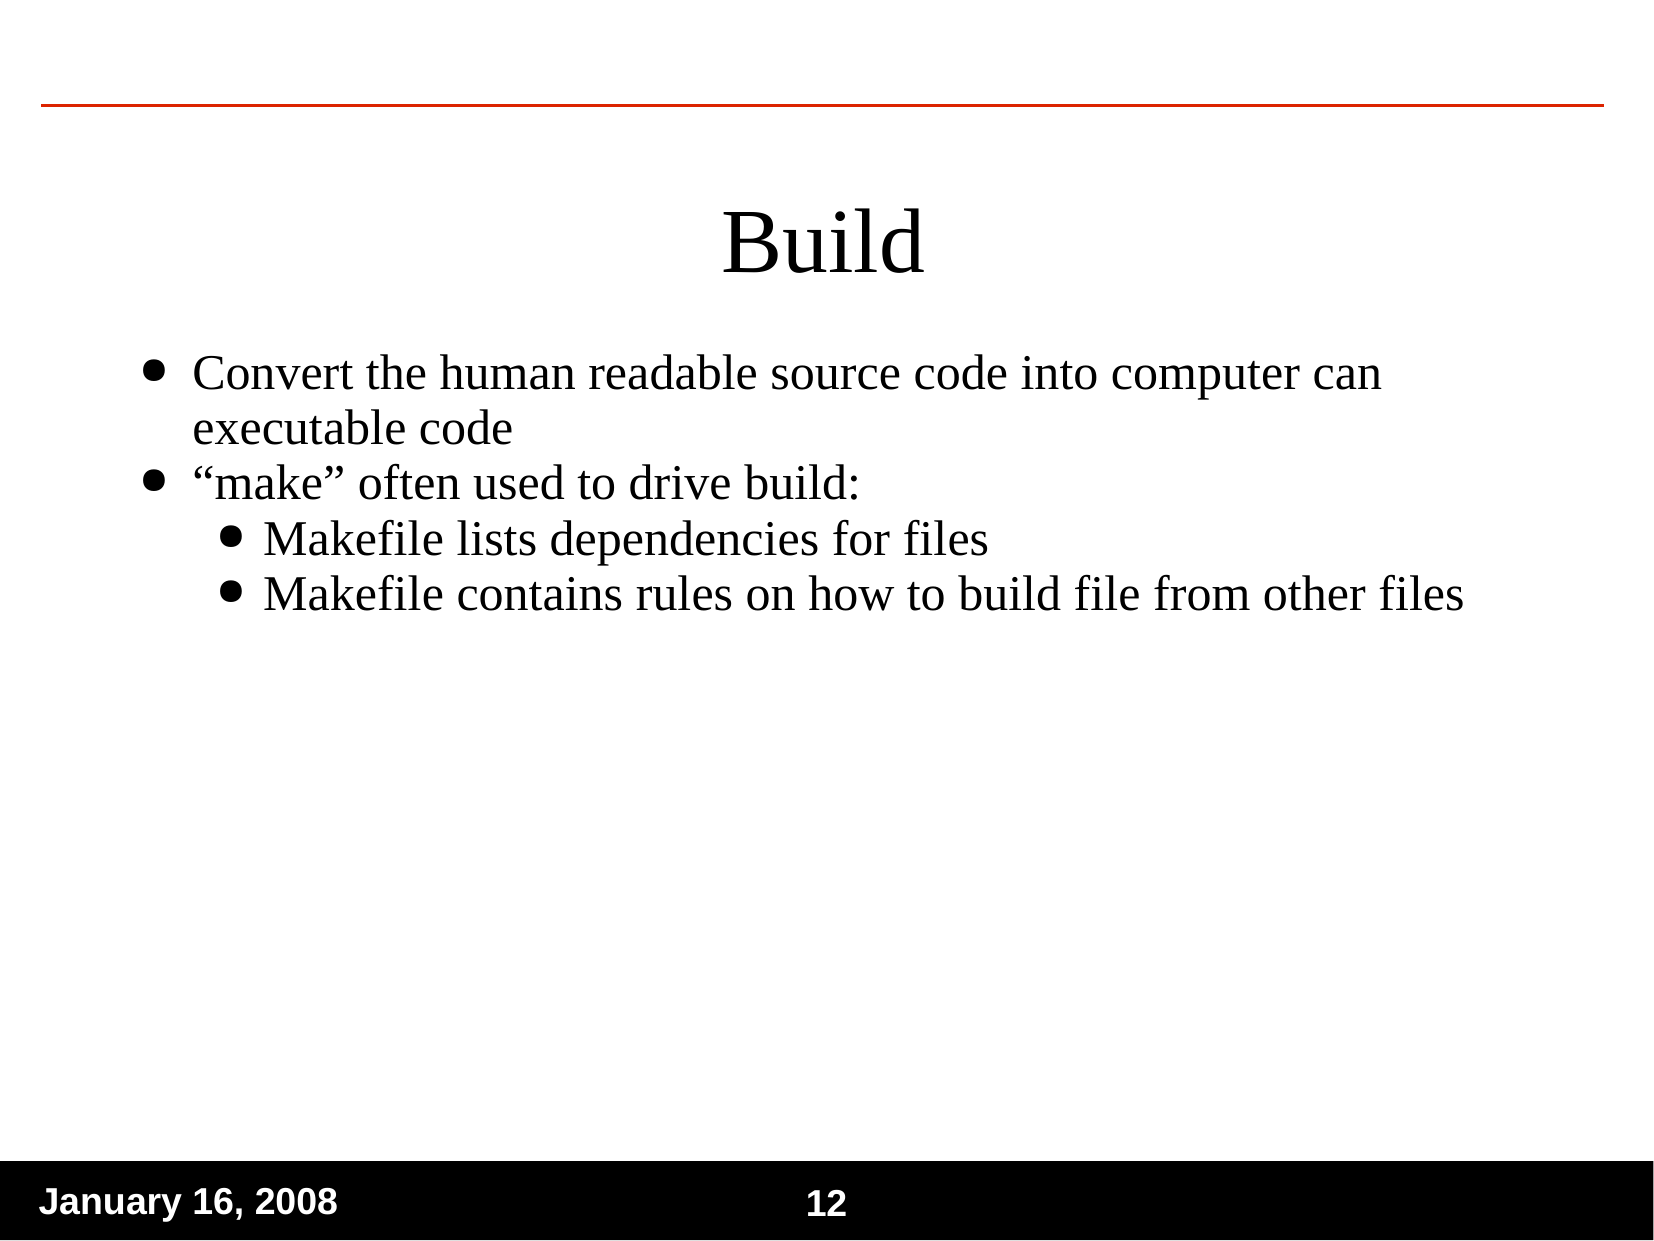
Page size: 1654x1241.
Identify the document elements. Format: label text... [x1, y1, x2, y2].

title Build [117, 137, 1530, 346]
list Convert the human readable source code into computer can executable code “make” often used to drive build: Makefile lists dependencies for files Makefile contains rules on how to build file from other files [121, 344, 1534, 1127]
